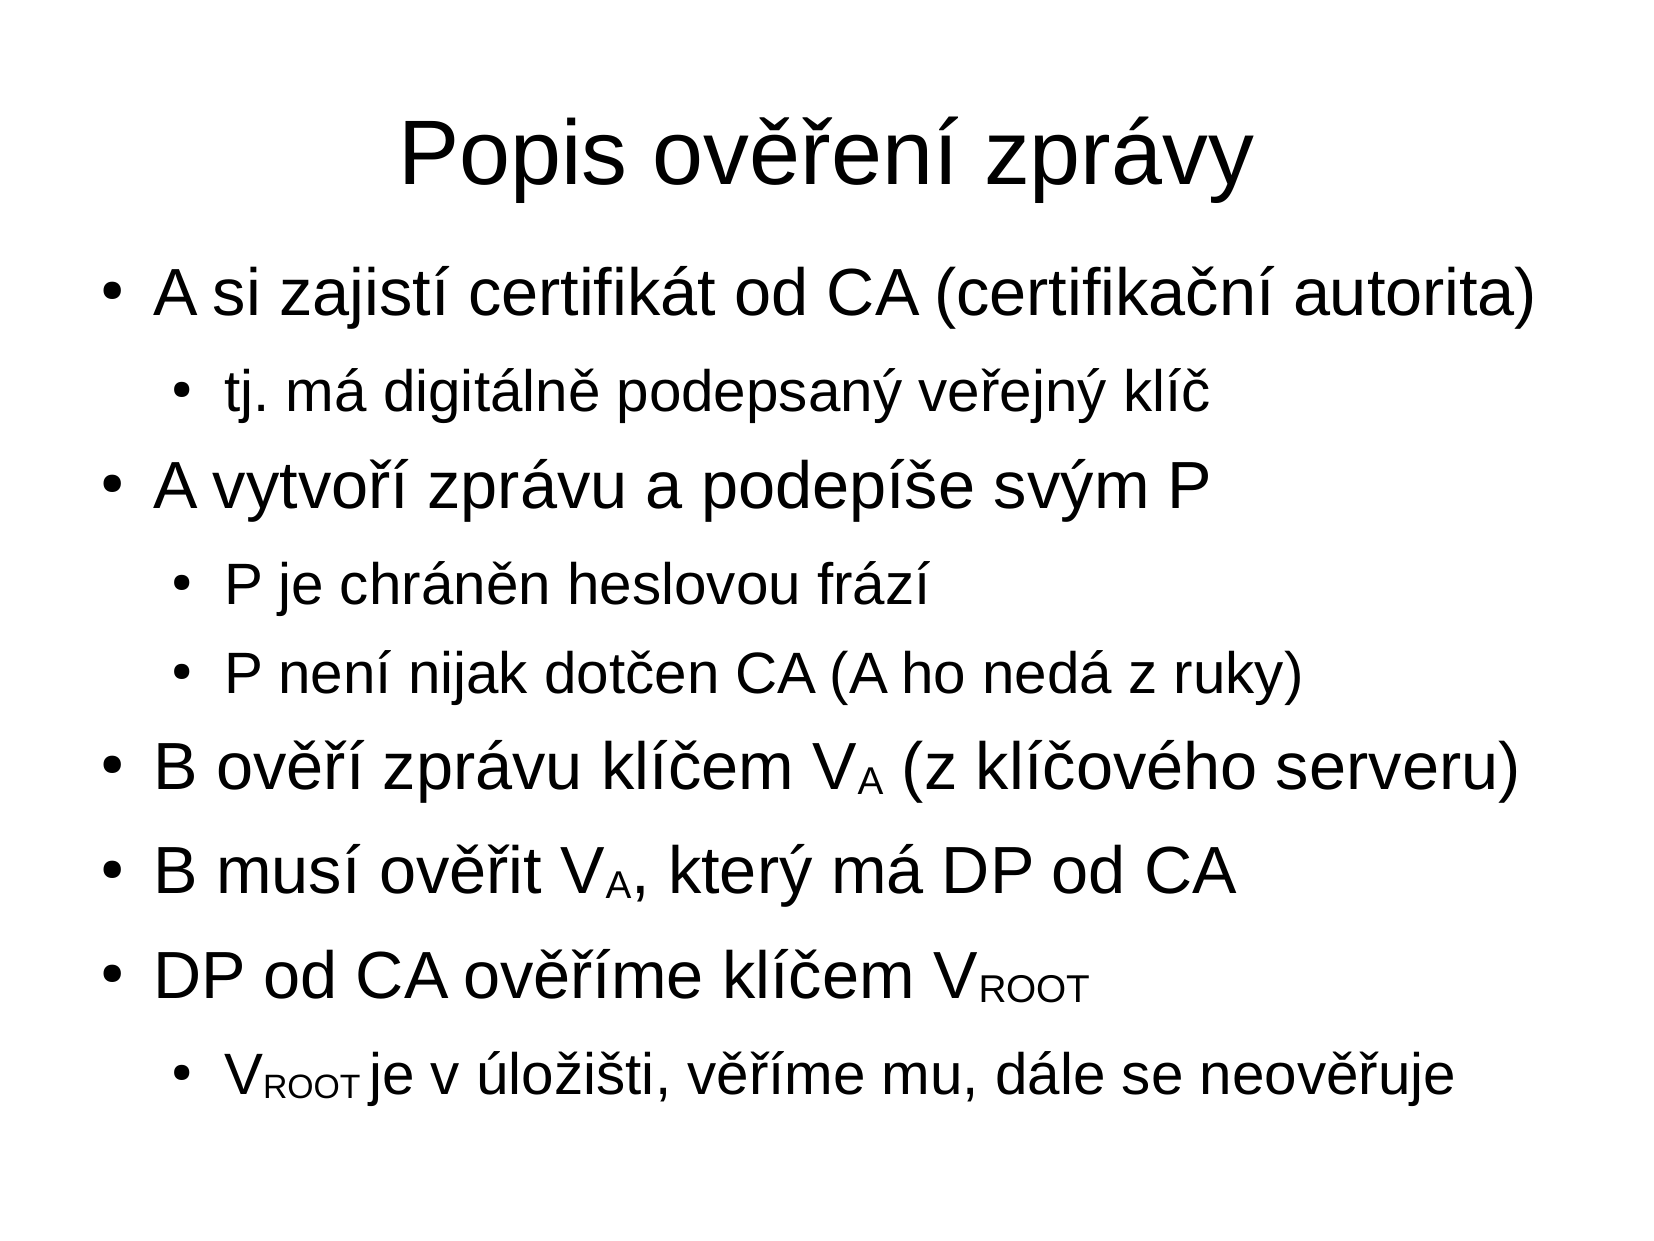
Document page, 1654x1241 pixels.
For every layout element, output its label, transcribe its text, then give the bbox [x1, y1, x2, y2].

list A si zajistí certifikát od CA (certifikační autorita) tj. má digitálně podepsaný veřejný klíč A vytvoří zprávu a podepíše svým P P je chráněn heslovou frází P není nijak dotčen CA (A ho nedá z ruky) B ověří zprávu klíčem VA (z klíčového serveru) B musí ověřit VA, který má DP od CA DP od CA ověříme klíčem VROOT VROOT je v úložišti, věříme mu, dále se neověřuje [82, 254, 1571, 1193]
title Popis ověření zprávy [82, 56, 1571, 250]
